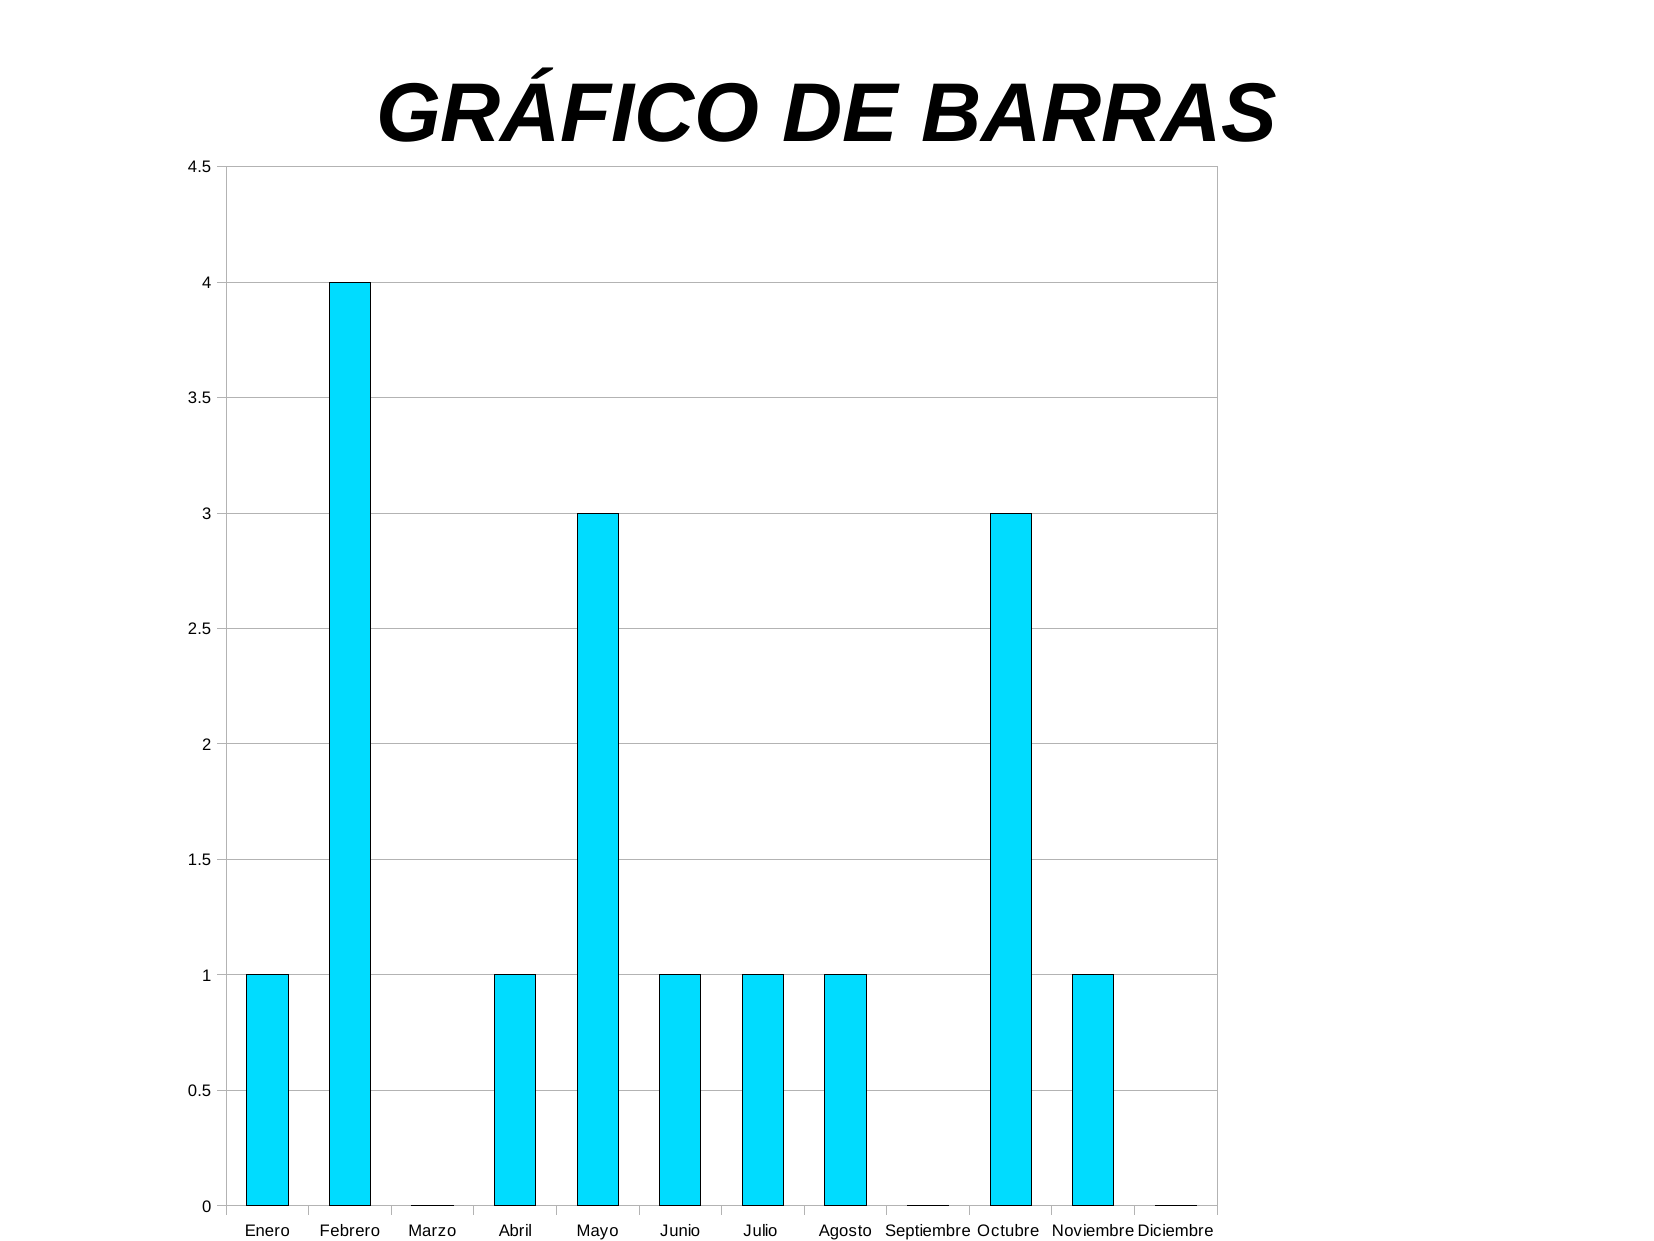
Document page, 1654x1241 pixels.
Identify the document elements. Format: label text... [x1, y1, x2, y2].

text_box GRÁFICO DE BARRAS [206, 59, 1447, 167]
chart [147, 88, 1654, 1241]
